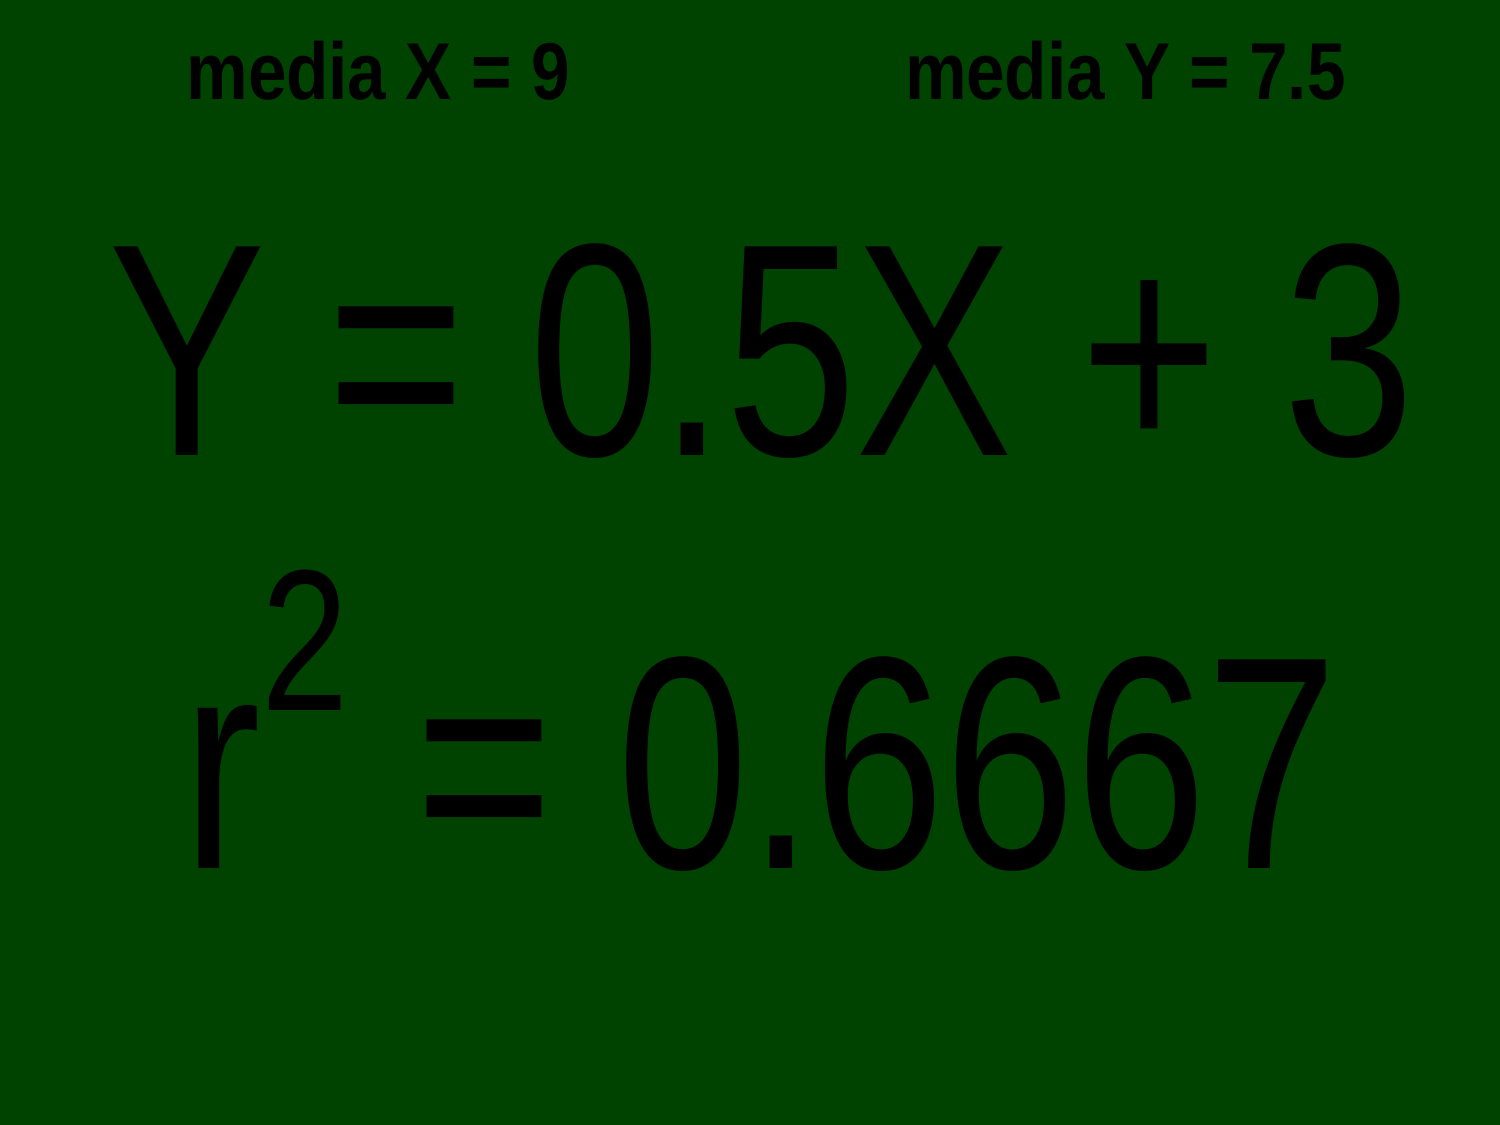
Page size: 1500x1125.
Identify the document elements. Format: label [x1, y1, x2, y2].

picture [0, 0, 1500, 975]
